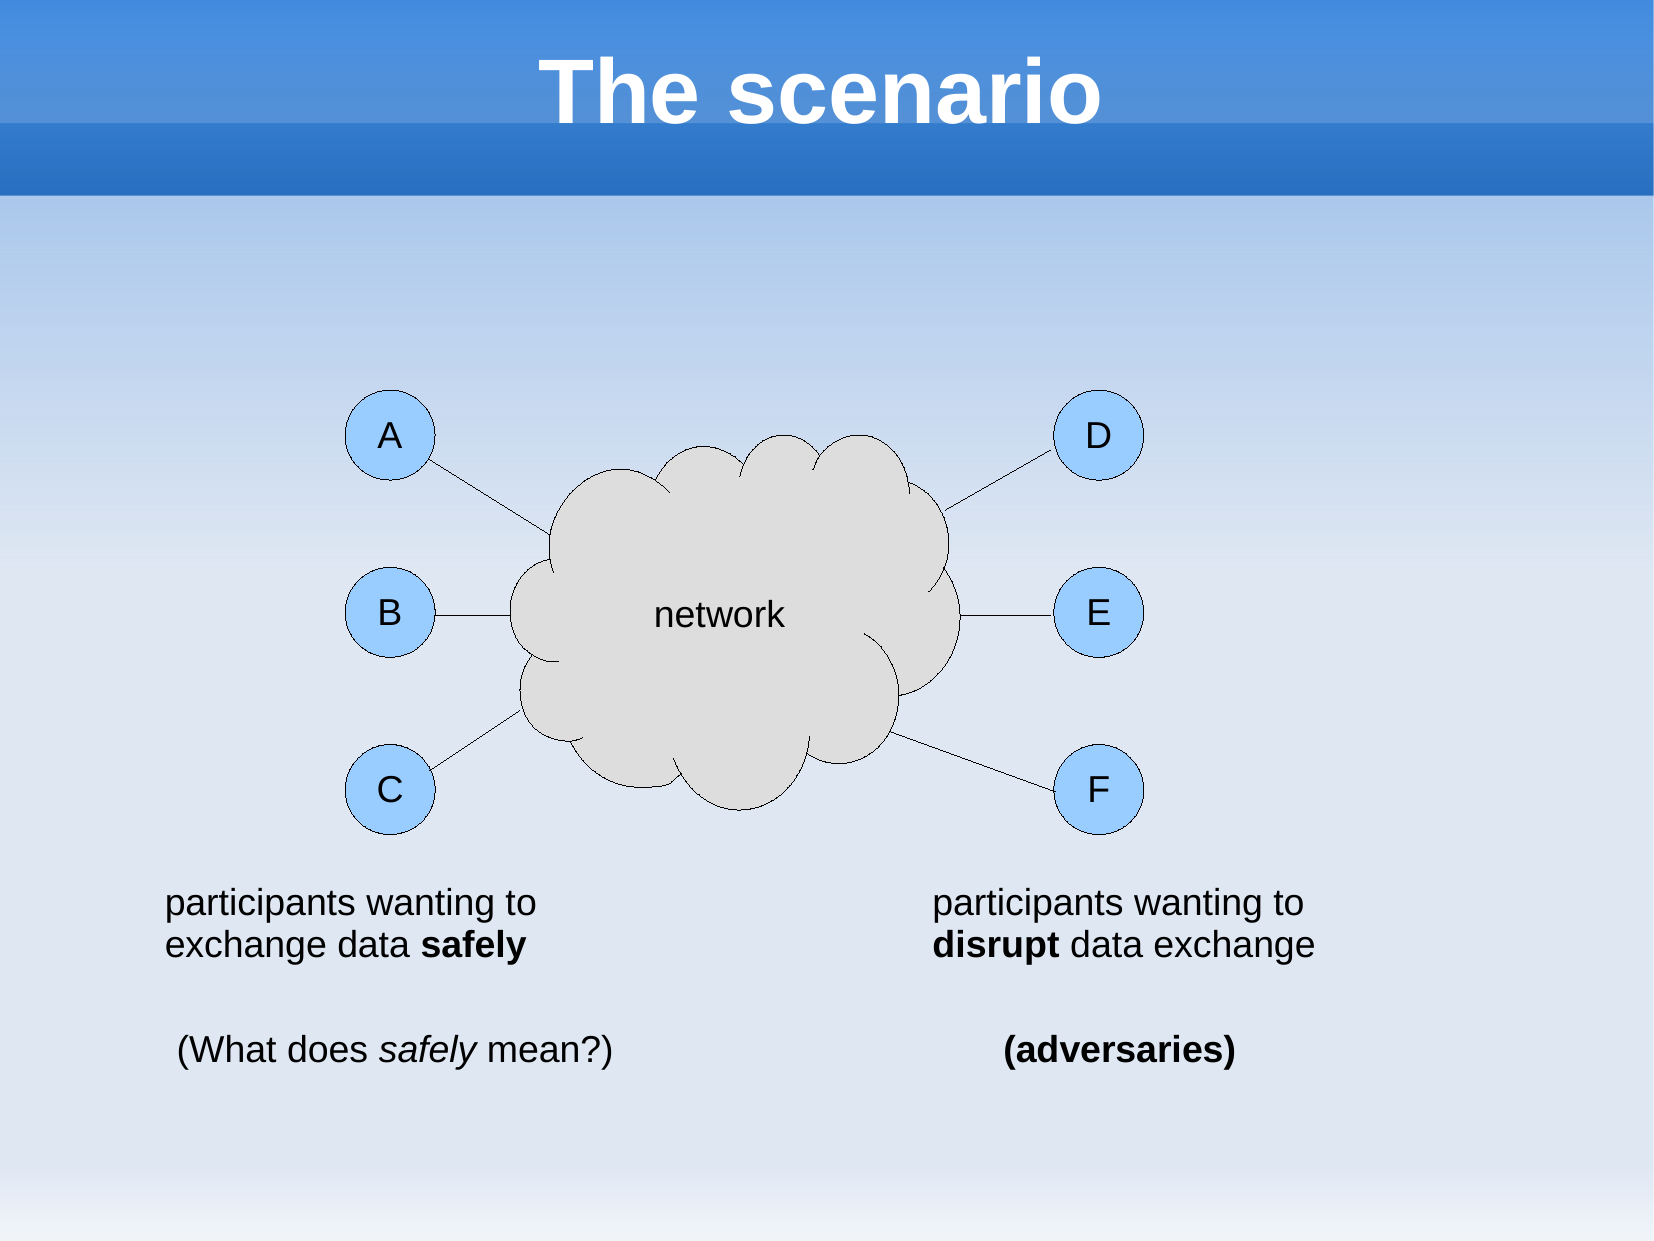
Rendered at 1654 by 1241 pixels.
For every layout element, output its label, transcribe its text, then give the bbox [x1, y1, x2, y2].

text_box (adversaries) [988, 1021, 1252, 1079]
text_box E [1053, 567, 1144, 658]
text_box (What does safely mean?) [161, 1021, 629, 1079]
text_box network [510, 435, 961, 811]
picture [0, 0, 1654, 1241]
text_box D [1053, 390, 1144, 481]
text_box B [345, 567, 436, 658]
text_box participants wanting to disrupt data exchange [917, 873, 1331, 973]
title The scenario [76, 0, 1565, 188]
text_box A [345, 390, 436, 481]
text_box participants wanting to exchange data safely [150, 873, 552, 973]
text_box C [345, 744, 436, 835]
text_box F [1053, 744, 1144, 835]
